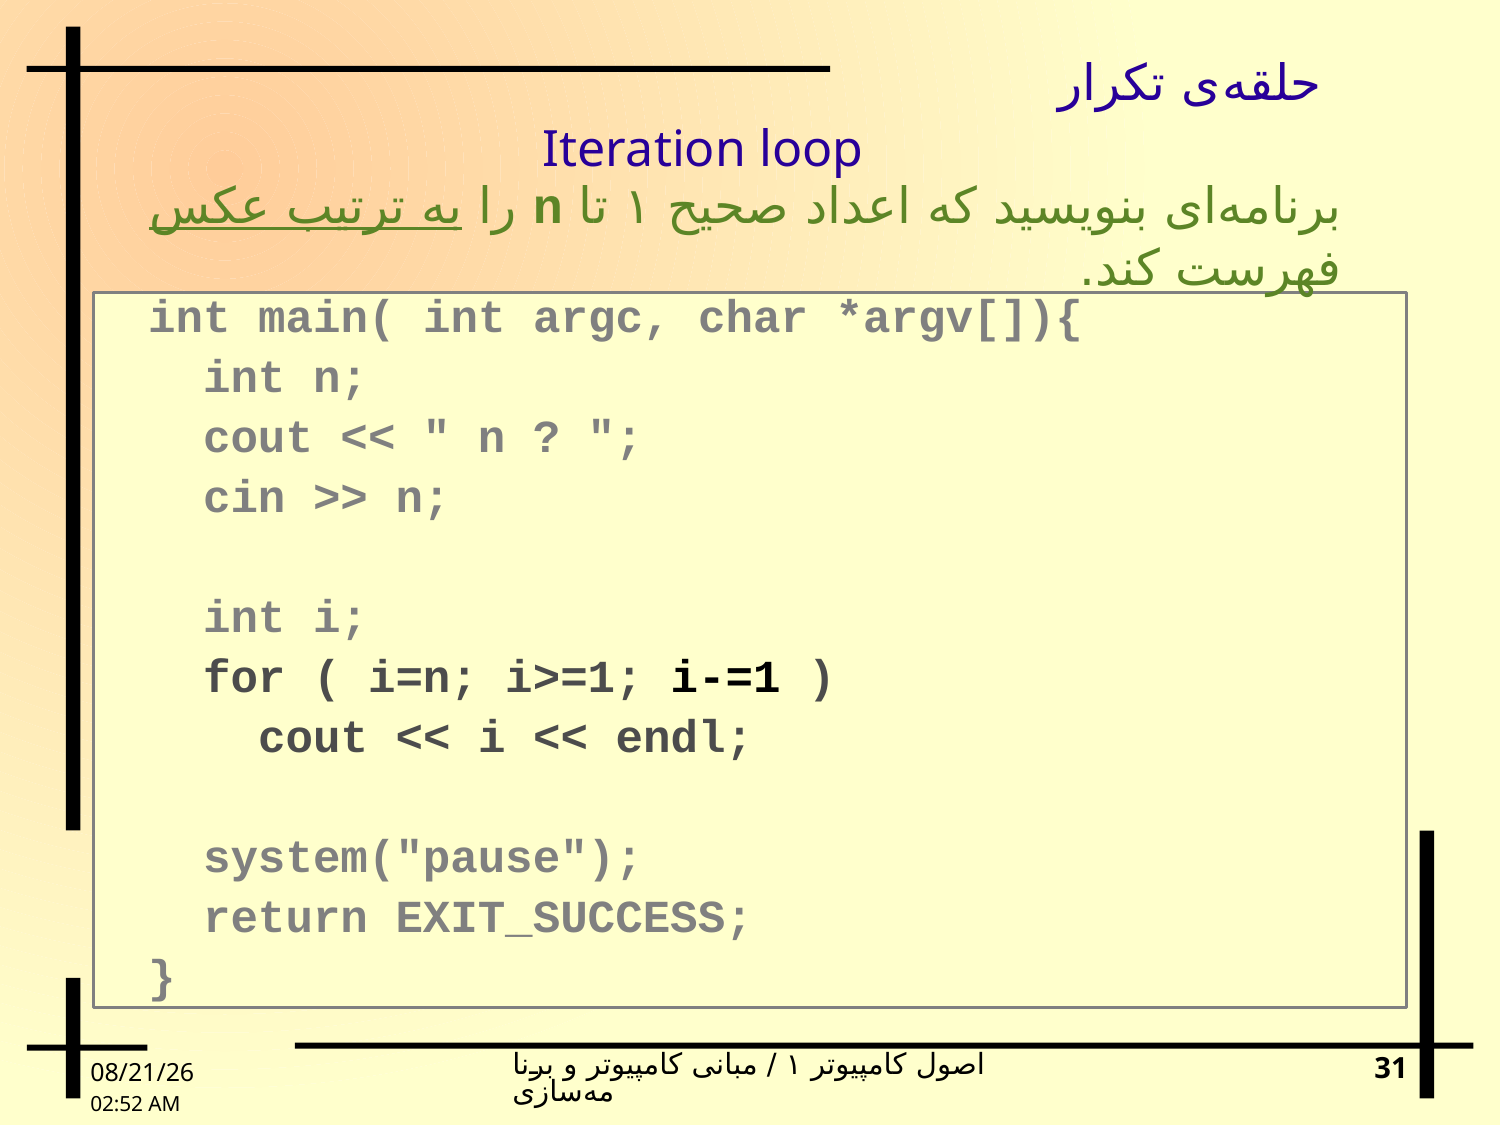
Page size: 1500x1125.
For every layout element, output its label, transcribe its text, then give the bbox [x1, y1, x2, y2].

title حلقه‌ی تکرار Iteration loop [62, 57, 1344, 178]
list int main( int argc, char *argv[]){ int n; cout << " n ? "; cin >> n; int i; for ( i=n; i>=1; i-=1 ) cout << i << endl; system("pause"); return EXIT_SUCCESS; } [93, 292, 1407, 1008]
list برنامه‌ای بنویسید که اعداد صحیح ۱ تا n را به ترتیب عکس فهرست کند. [105, 177, 1395, 277]
